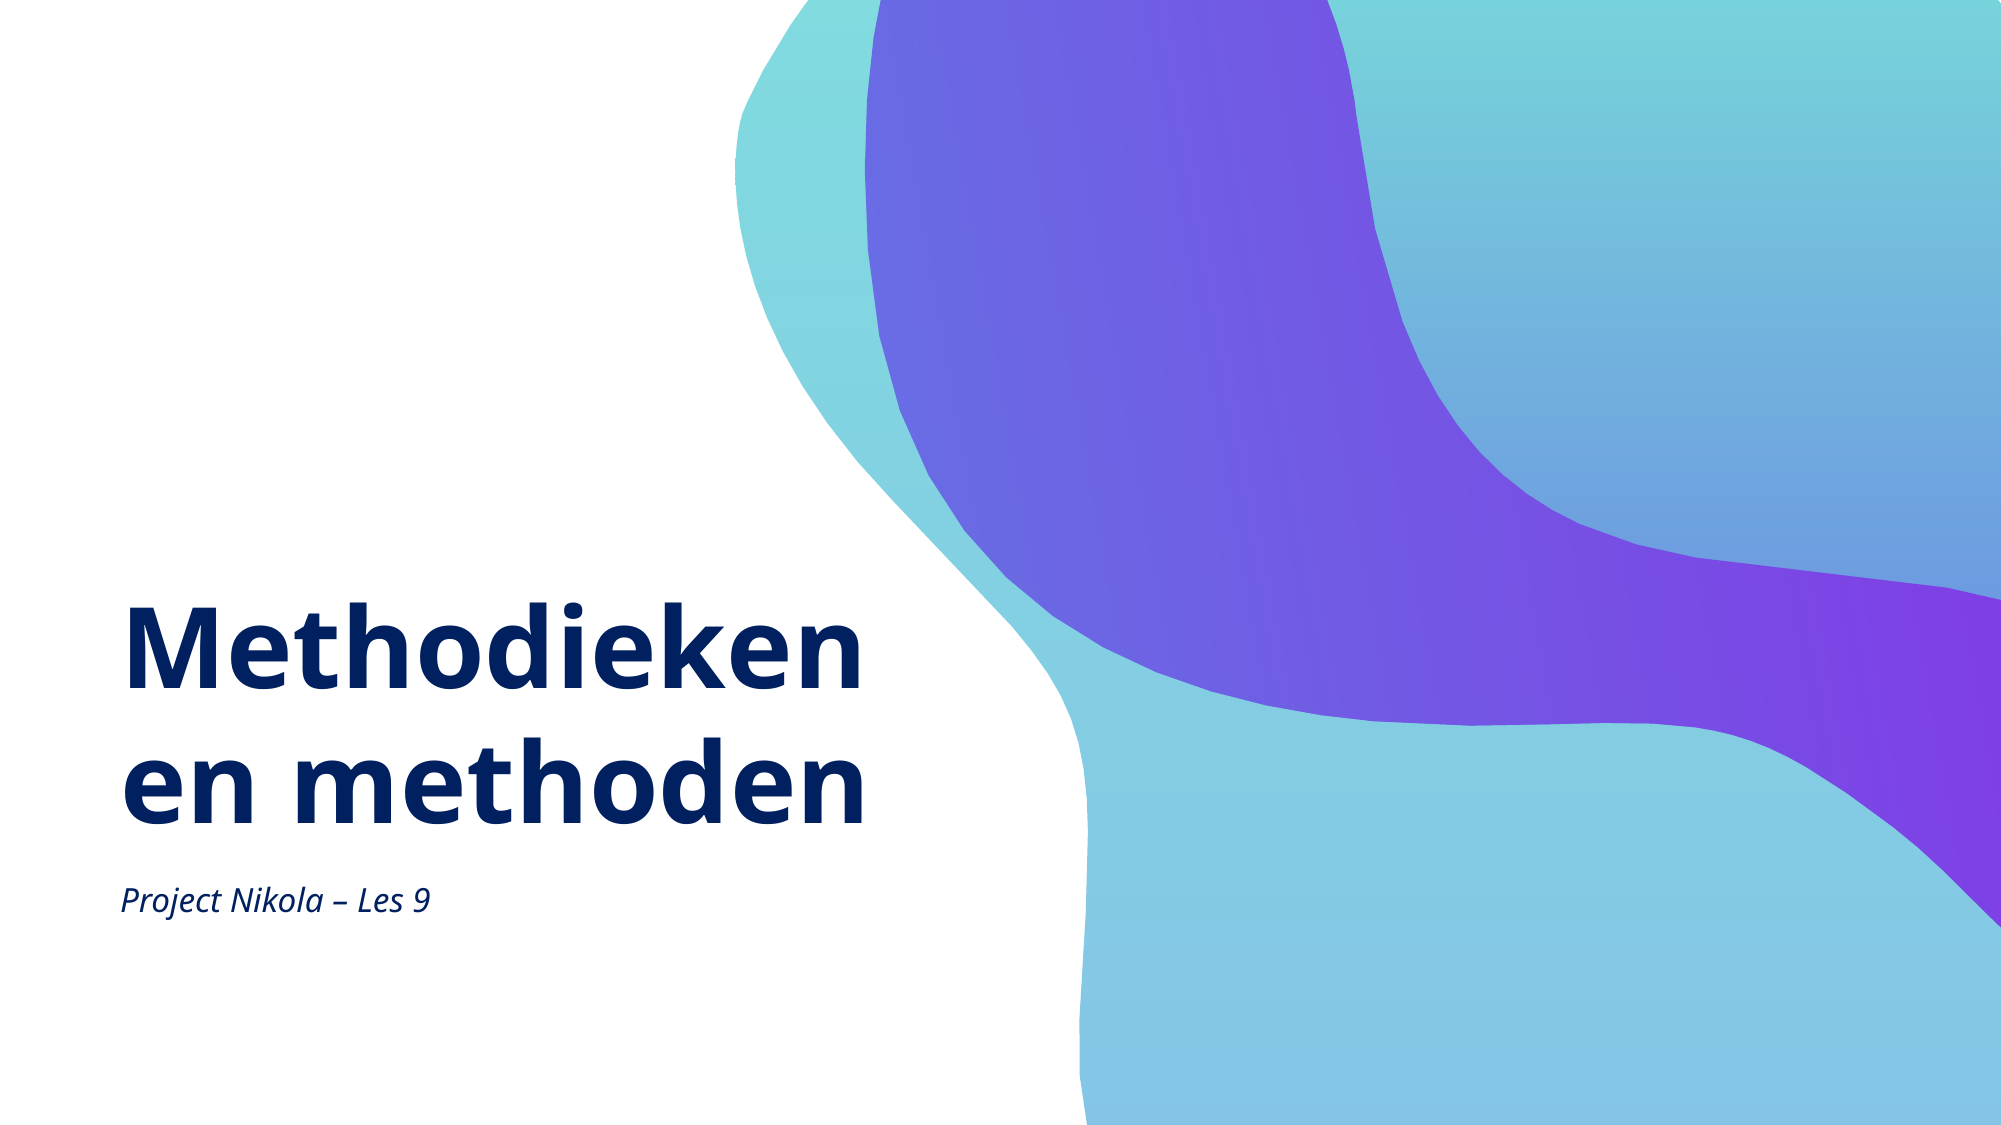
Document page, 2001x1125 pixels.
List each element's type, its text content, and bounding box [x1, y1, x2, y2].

text_box [735, 0, 2000, 1125]
text_box Project Nikola – Les 9 [120, 879, 700, 919]
text_box Methodieken en methoden [120, 576, 916, 849]
